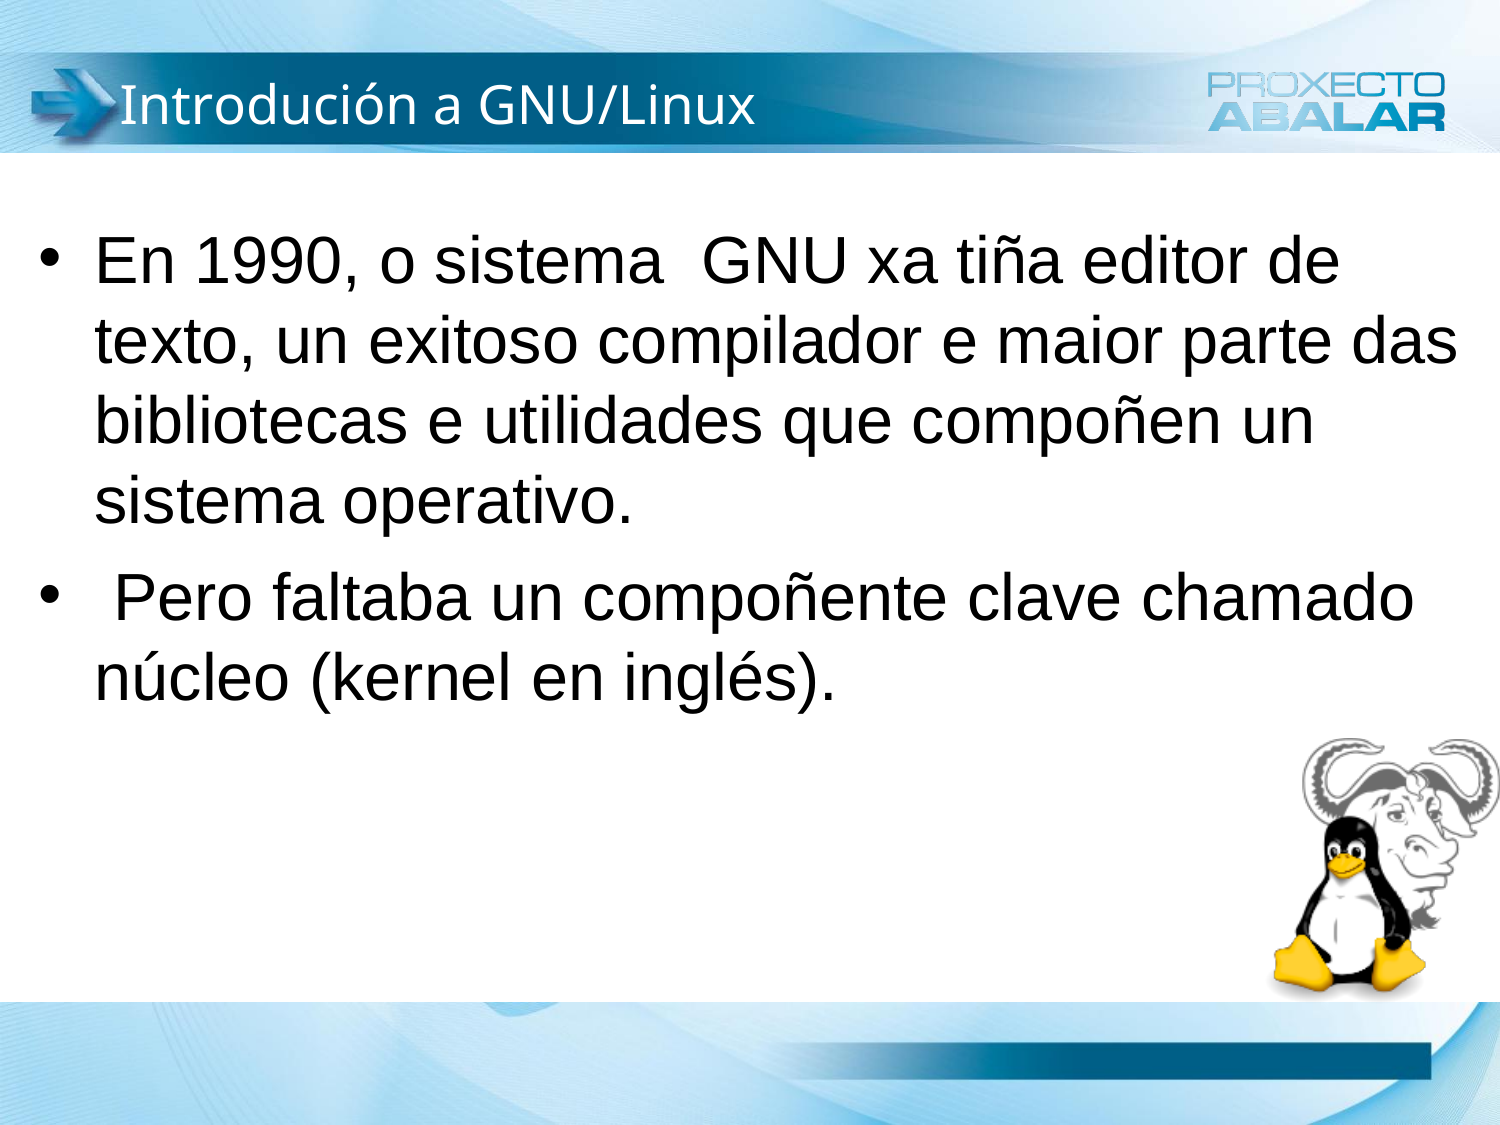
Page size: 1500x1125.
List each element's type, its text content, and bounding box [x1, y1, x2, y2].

picture [0, 738, 1500, 1125]
list En 1990, o sistema GNU xa tiña editor de texto, un exitoso compilador e maior parte das bibliotecas e utilidades que compoñen un sistema operativo. Pero faltaba un compoñente clave chamado núcleo (kernel en inglés). [23, 208, 1477, 1043]
picture [0, 0, 1500, 153]
text_box Introdución a GNU/Linux [104, 62, 772, 143]
